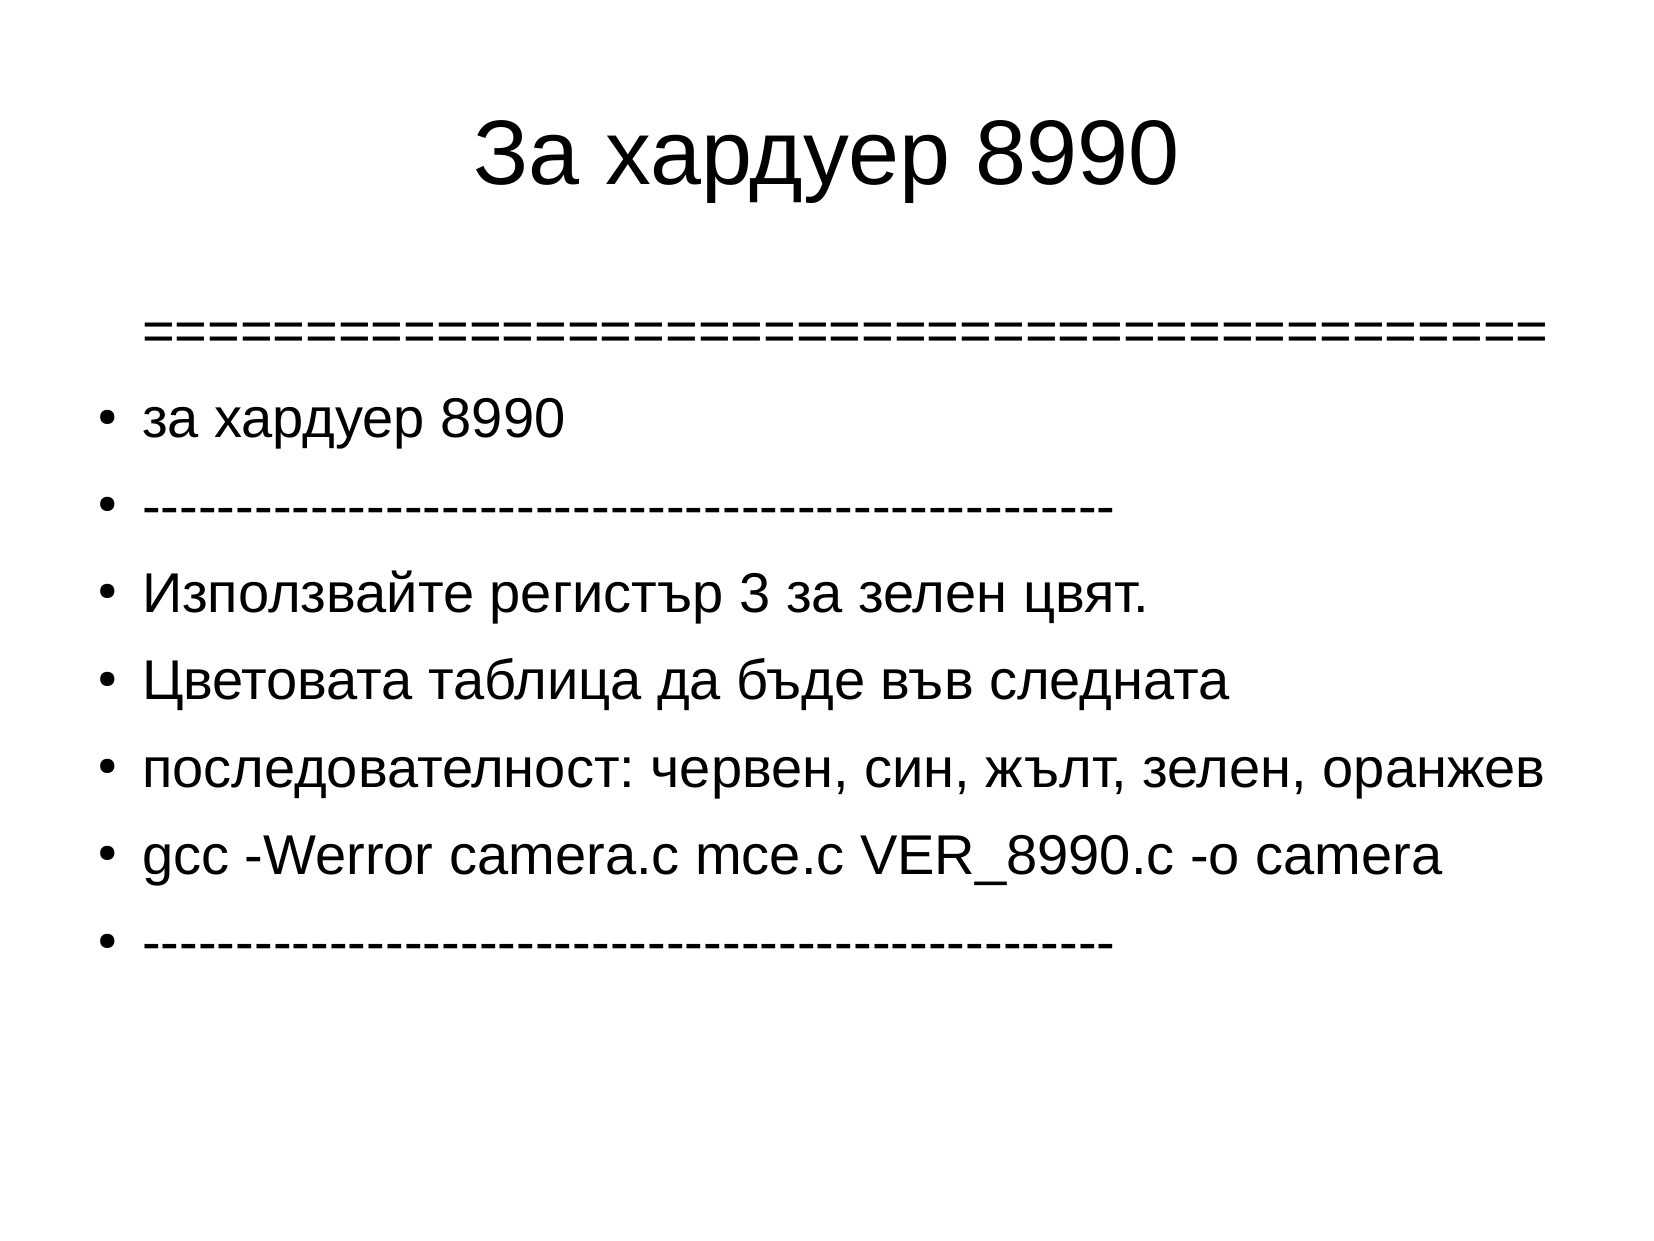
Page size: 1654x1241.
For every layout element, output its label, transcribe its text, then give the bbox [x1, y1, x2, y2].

list =========================================== за хардуер 8990 ---------------------------------------------------- Използвайте регистър 3 за зелен цвят. Цветовата таблица да бъде във следната последователност: червен, син, жълт, зелен, оранжев gcc -Werror camera.c mce.c VER_8990.c -o camera ---------------------------------------------------- [82, 300, 1571, 1036]
title За хардуер 8990 [82, 49, 1571, 257]
